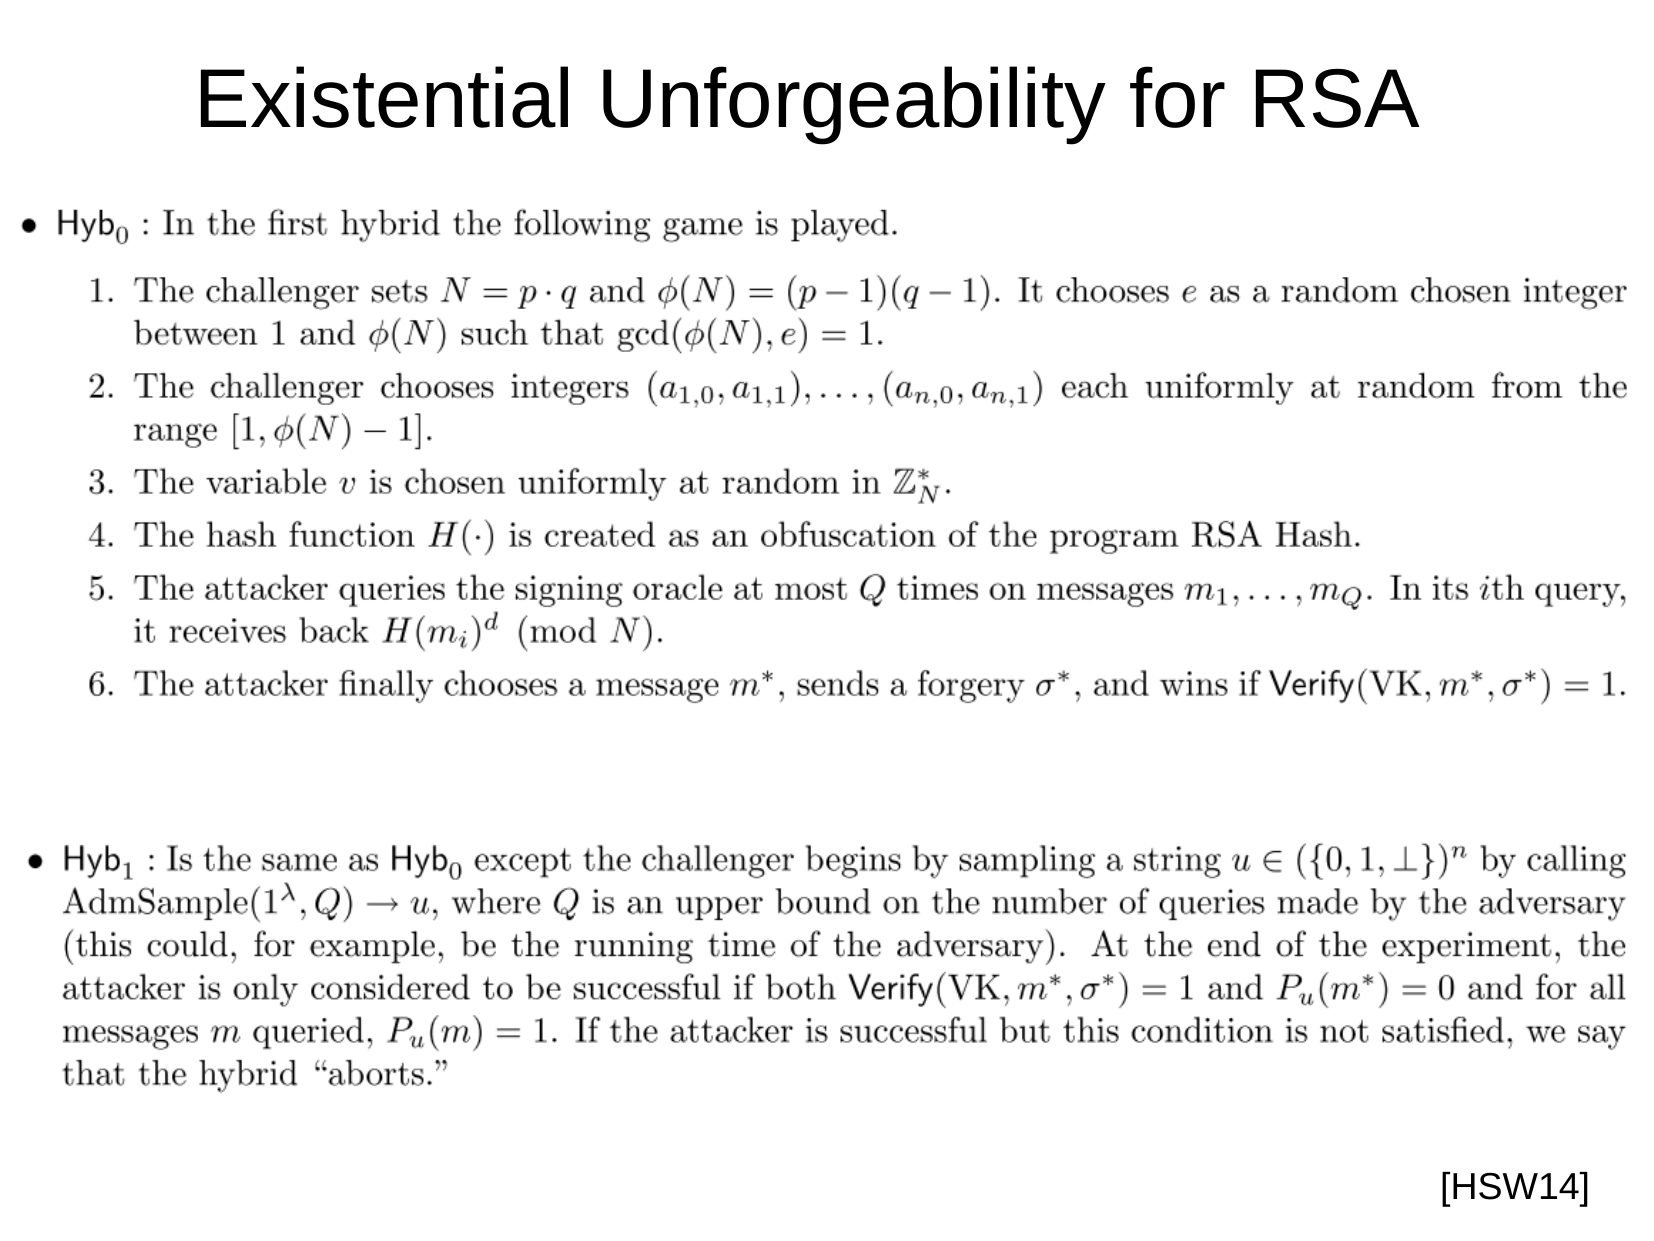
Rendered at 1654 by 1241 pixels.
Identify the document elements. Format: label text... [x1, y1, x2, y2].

text_box [HSW14] [1425, 1158, 1606, 1216]
picture [5, 828, 1641, 1102]
text_box Existential Unforgeability for RSA [180, 45, 1441, 154]
picture [7, 200, 1654, 719]
